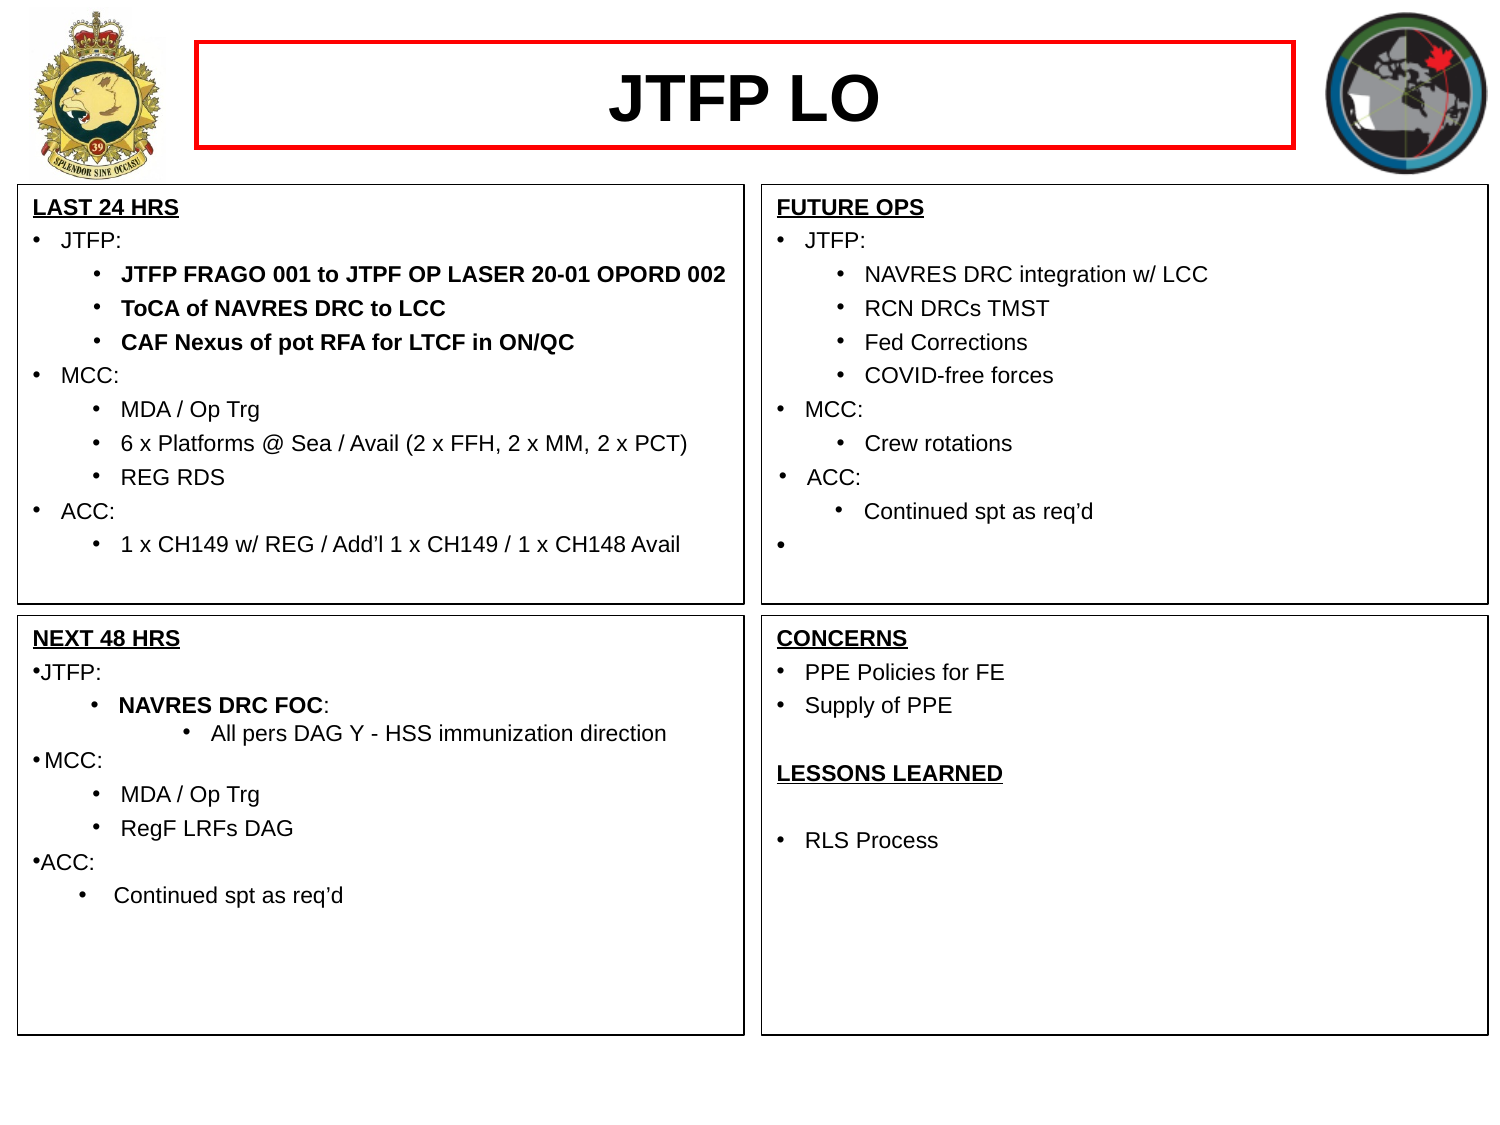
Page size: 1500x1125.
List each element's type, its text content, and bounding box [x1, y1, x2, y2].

title JTFP LO [196, 42, 1294, 148]
list CONCERNS PPE Policies for FE Supply of PPE LESSONS LEARNED RLS Process [761, 615, 1489, 1035]
list NEXT 48 HRS JTFP: NAVRES DRC FOC: All pers DAG Y - HSS immunization direction MCC: MDA / Op Trg RegF LRFs DAG ACC: Continued spt as req’d [17, 615, 745, 1035]
list FUTURE OPS JTFP: NAVRES DRC integration w/ LCC RCN DRCs TMST Fed Corrections COVID-free forces MCC: Crew rotations ACC: Continued spt as req’d [761, 184, 1489, 604]
list LAST 24 HRS JTFP: JTFP FRAGO 001 to JTPF OP LASER 20-01 OPORD 002 ToCA of NAVRES DRC to LCC CAF Nexus of pot RFA for LTCF in ON/QC MCC: MDA / Op Trg 6 x Platforms @ Sea / Avail (2 x FFH, 2 x MM, 2 x PCT) REG RDS ACC: 1 x CH149 w/ REG / Add’l 1 x CH149 / 1 x CH148 Avail [17, 184, 745, 604]
